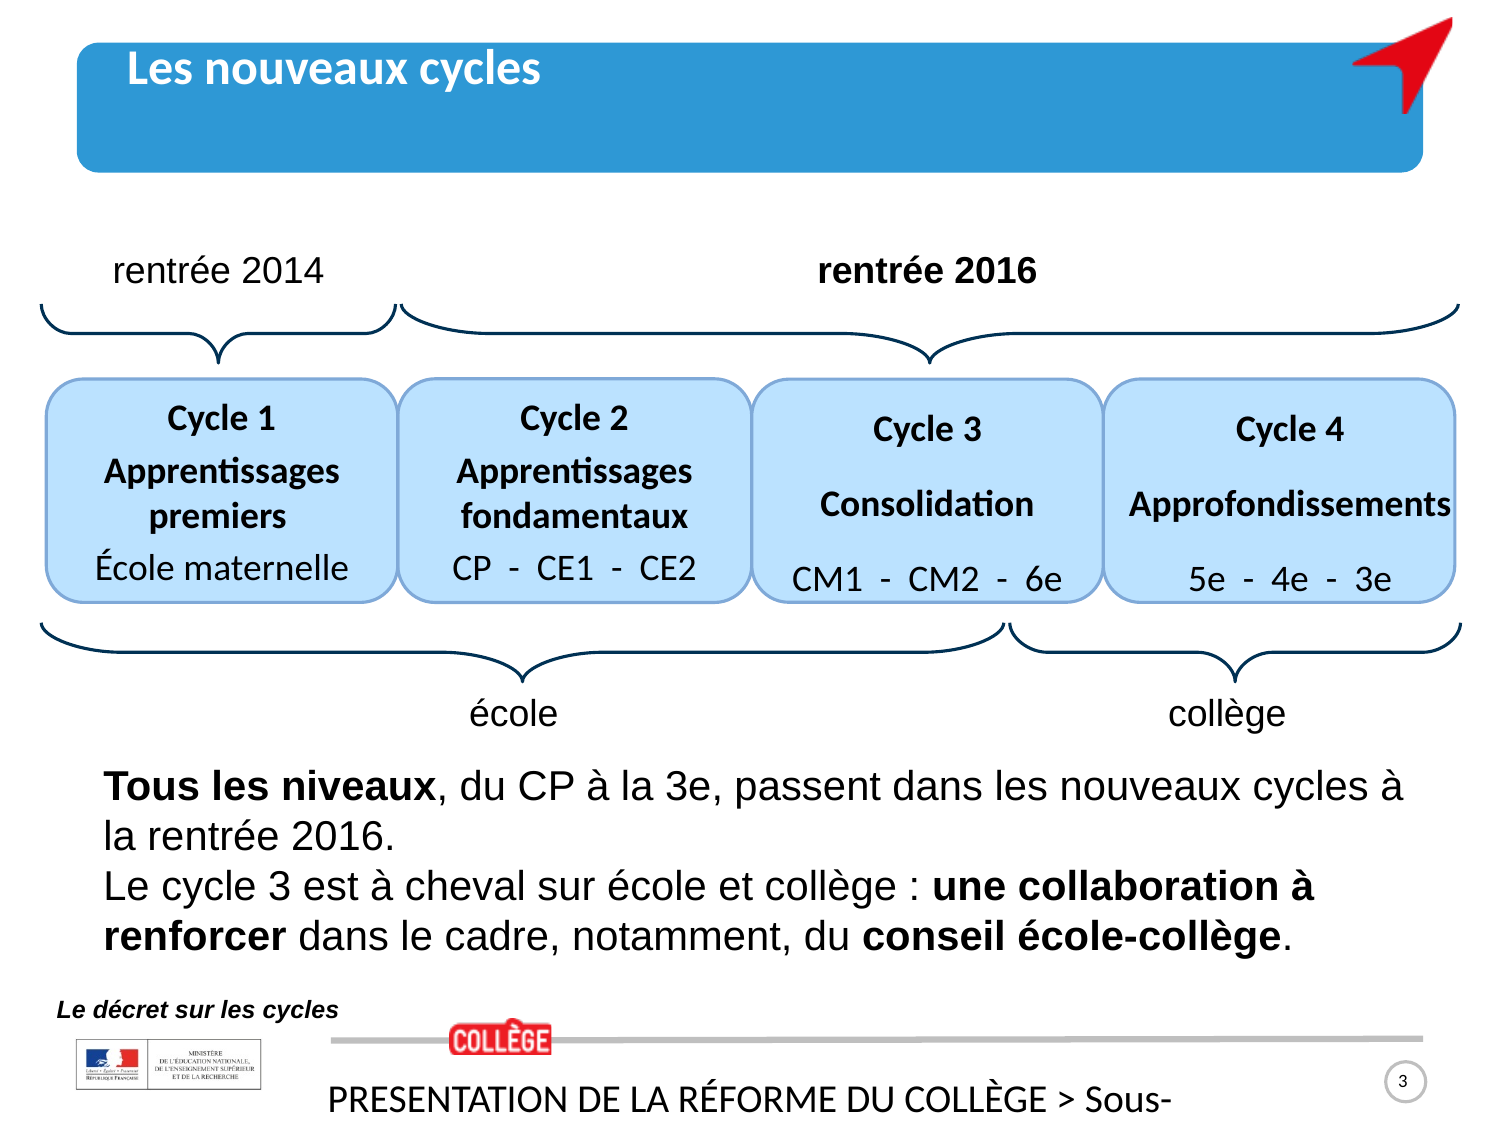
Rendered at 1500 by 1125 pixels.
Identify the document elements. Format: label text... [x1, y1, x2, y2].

text_box Cycle 1 Apprentissages premiers École maternelle [46, 378, 398, 603]
text_box Tous les niveaux, du CP à la 3e, passent dans les nouveaux cycles à la rentrée 2016. Le cycle 3 est à cheval sur école et collège : une collaboration à renforcer dans le cadre, notamment, du conseil école-collège. [88, 751, 1424, 967]
text_box Le décret sur les cycles [41, 985, 356, 1031]
text_box école [442, 682, 585, 742]
text_box rentrée 2016 [794, 238, 1061, 299]
text_box rentrée 2014 [85, 238, 352, 299]
text_box collège [1144, 682, 1310, 742]
text_box Cycle 3 Consolidation CM1 - CM2 - 6e [751, 379, 1104, 603]
text_box Cycle 2 Apprentissages fondamentaux CP - CE1 - CE2 [398, 378, 752, 603]
picture [74, 1037, 263, 1091]
title Les nouveaux cycles [112, 26, 1424, 181]
text_box Cycle 4 Approfondissements 5e - 4e - 3e [1103, 378, 1455, 603]
